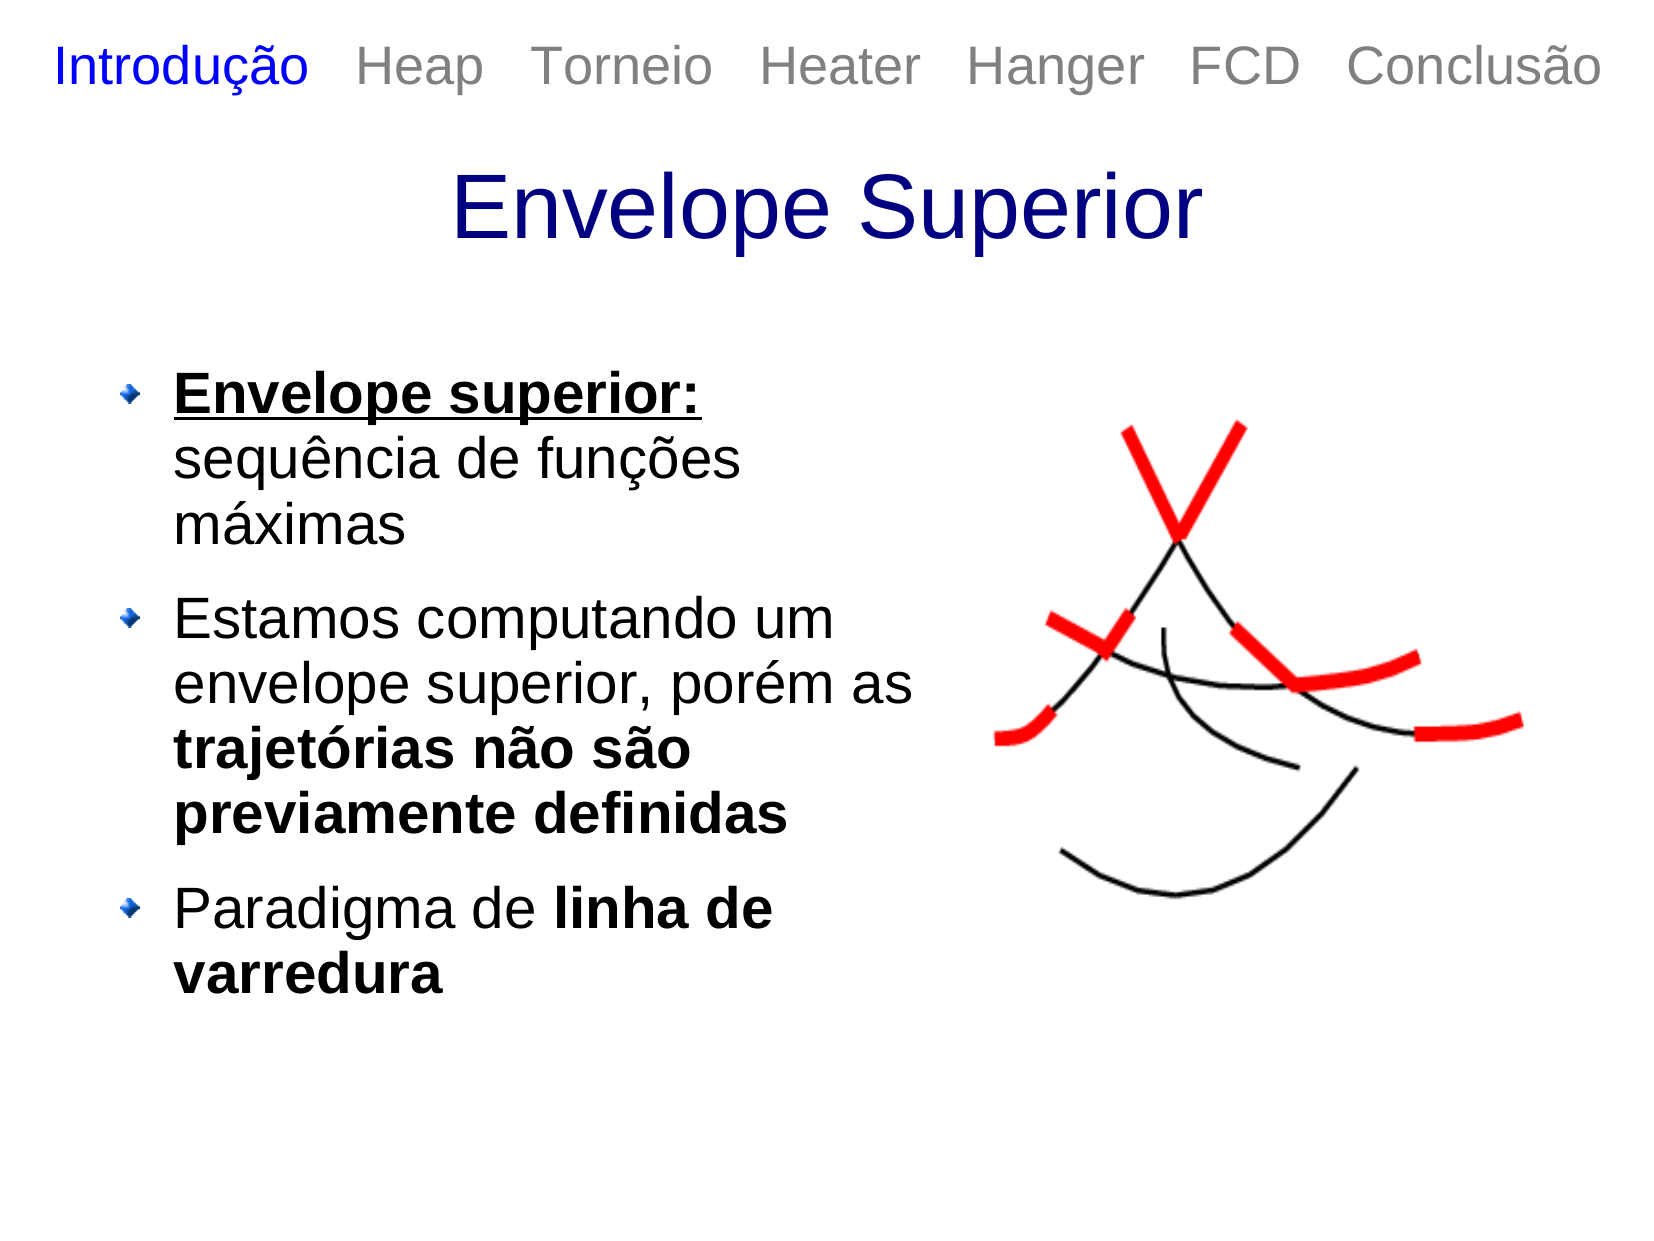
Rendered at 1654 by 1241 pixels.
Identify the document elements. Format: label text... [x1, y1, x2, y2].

text_box Introdução Heap Torneio Heater Hanger FCD Conclusão [30, 35, 1629, 96]
picture [977, 413, 1533, 981]
list Envelope superior: sequência de funções máximas Estamos computando um envelope superior, porém as trajetórias não são previamente definidas Paradigma de linha de varredura [102, 361, 940, 1154]
title Envelope Superior [121, 102, 1534, 311]
